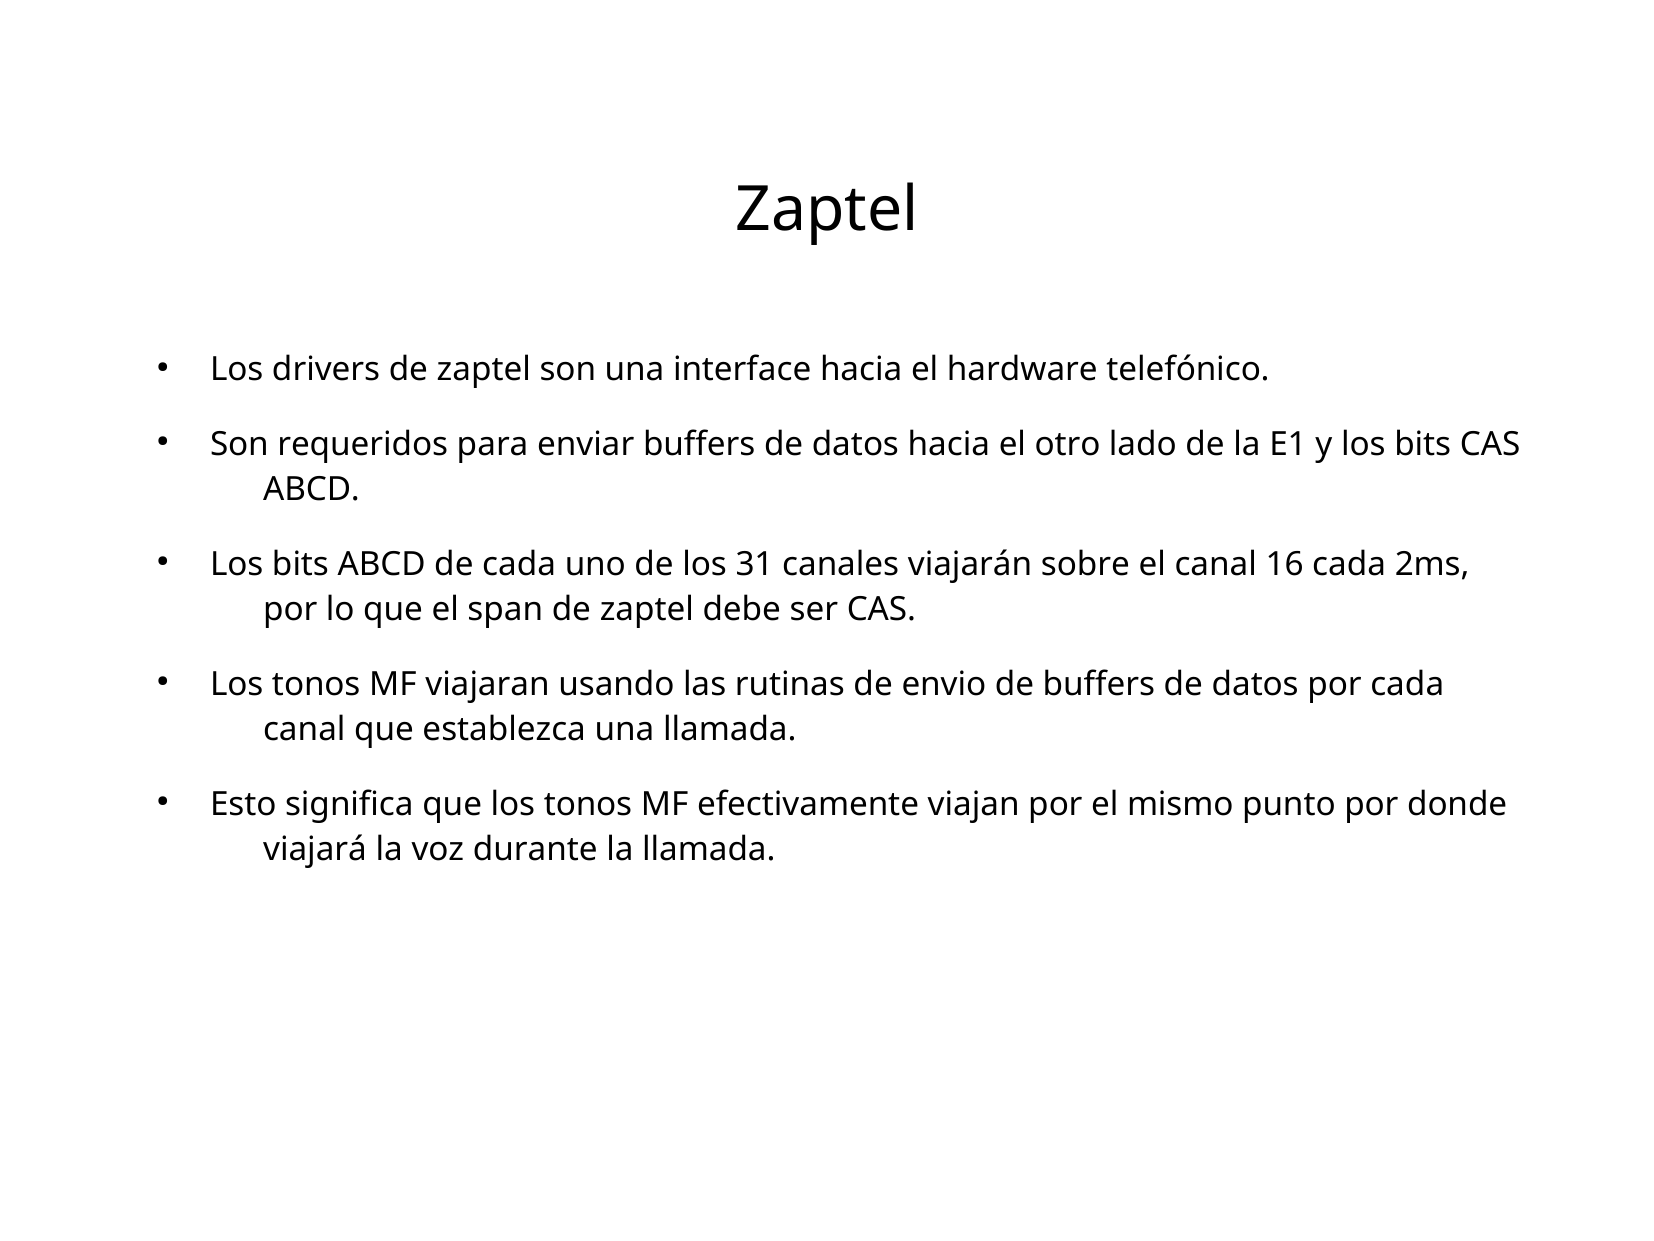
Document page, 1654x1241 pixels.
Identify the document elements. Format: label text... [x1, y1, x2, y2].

list Los drivers de zaptel son una interface hacia el hardware telefónico. Son requeridos para enviar buffers de datos hacia el otro lado de la E1 y los bits CAS ABCD. Los bits ABCD de cada uno de los 31 canales viajarán sobre el canal 16 cada 2ms, por lo que el span de zaptel debe ser CAS. Los tonos MF viajaran usando las rutinas de envio de buffers de datos por cada canal que establezca una llamada. Esto significa que los tonos MF efectivamente viajan por el mismo punto por donde viajará la voz durante la llamada. [121, 344, 1534, 1127]
title Zaptel [121, 102, 1534, 311]
